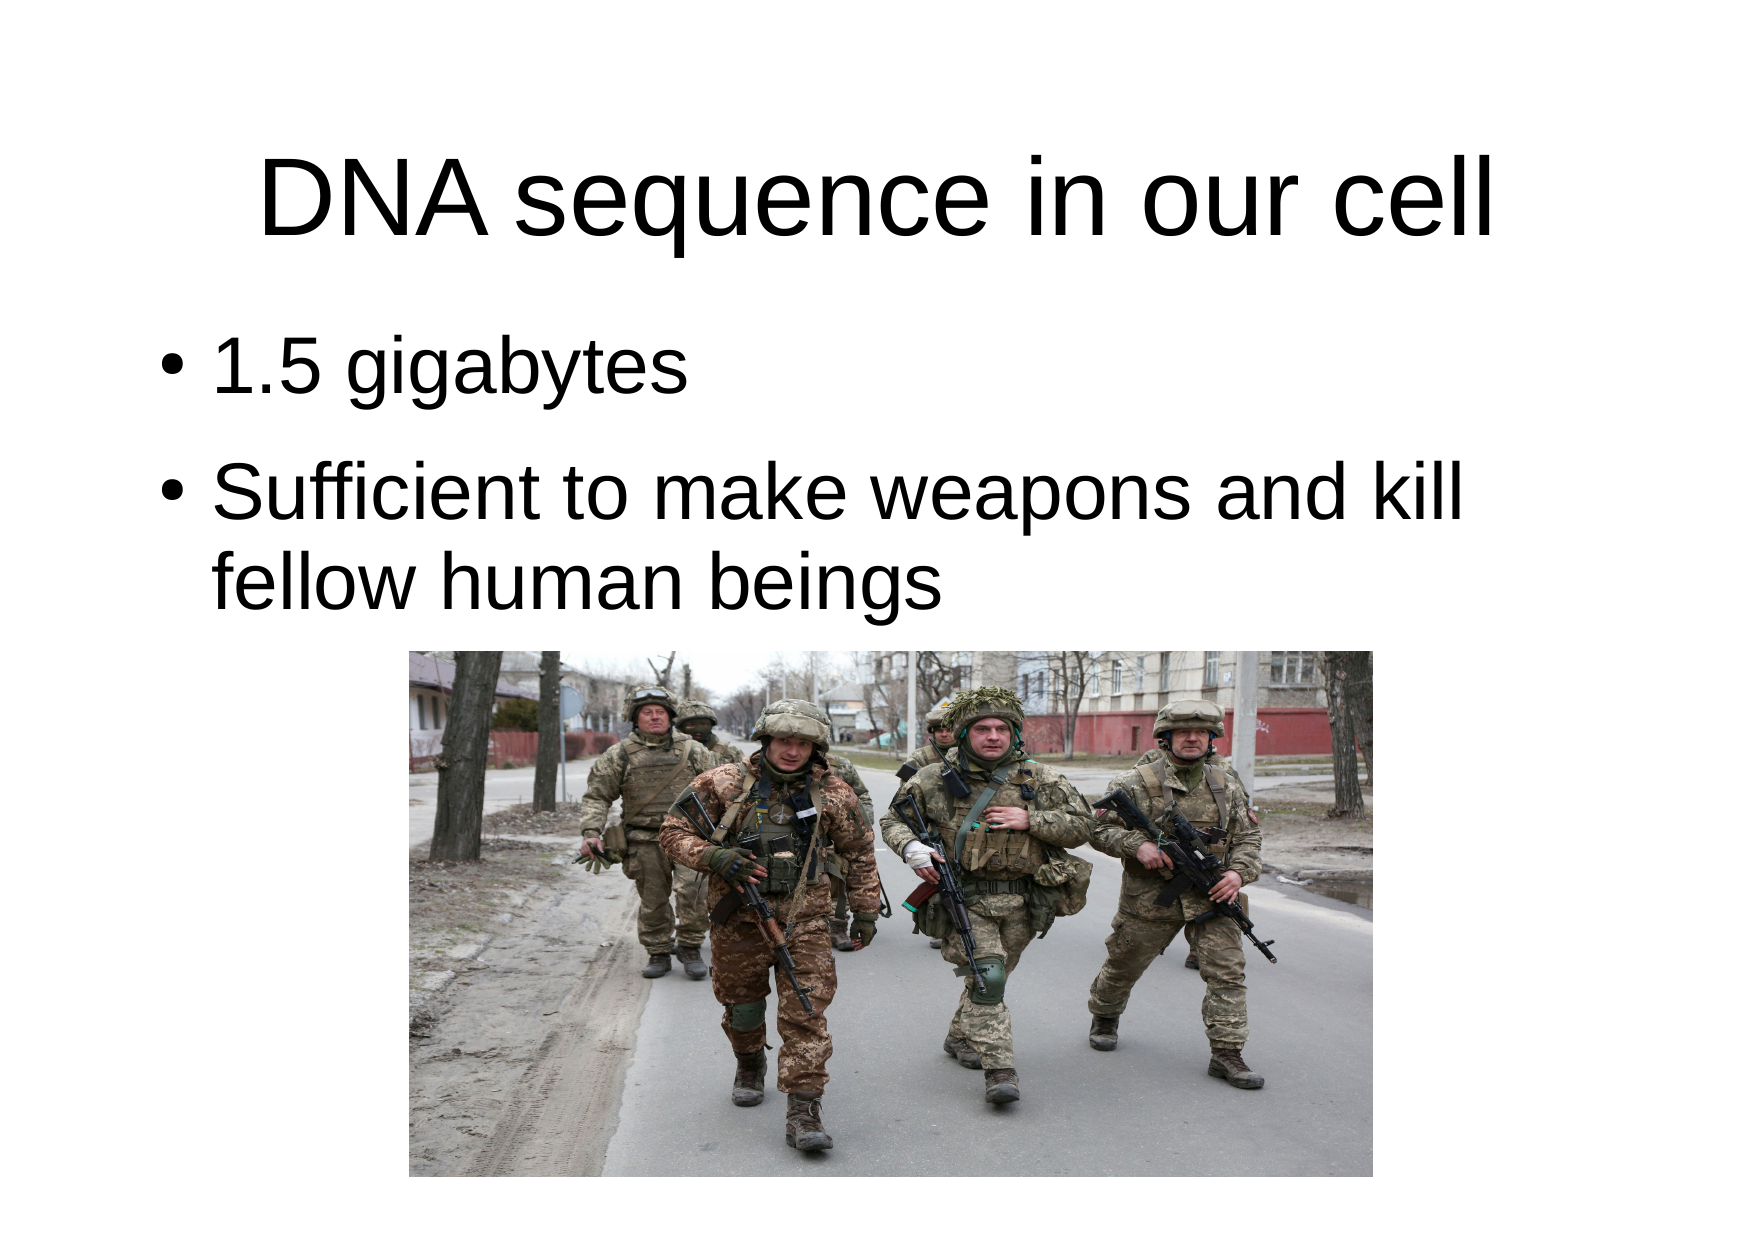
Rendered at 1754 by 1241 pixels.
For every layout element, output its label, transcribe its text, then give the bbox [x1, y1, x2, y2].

list 1.5 gigabytes Sufficient to make weapons and kill fellow human beings [140, 321, 1614, 665]
title DNA sequence in our cell [140, 103, 1614, 291]
picture [409, 651, 1373, 1177]
